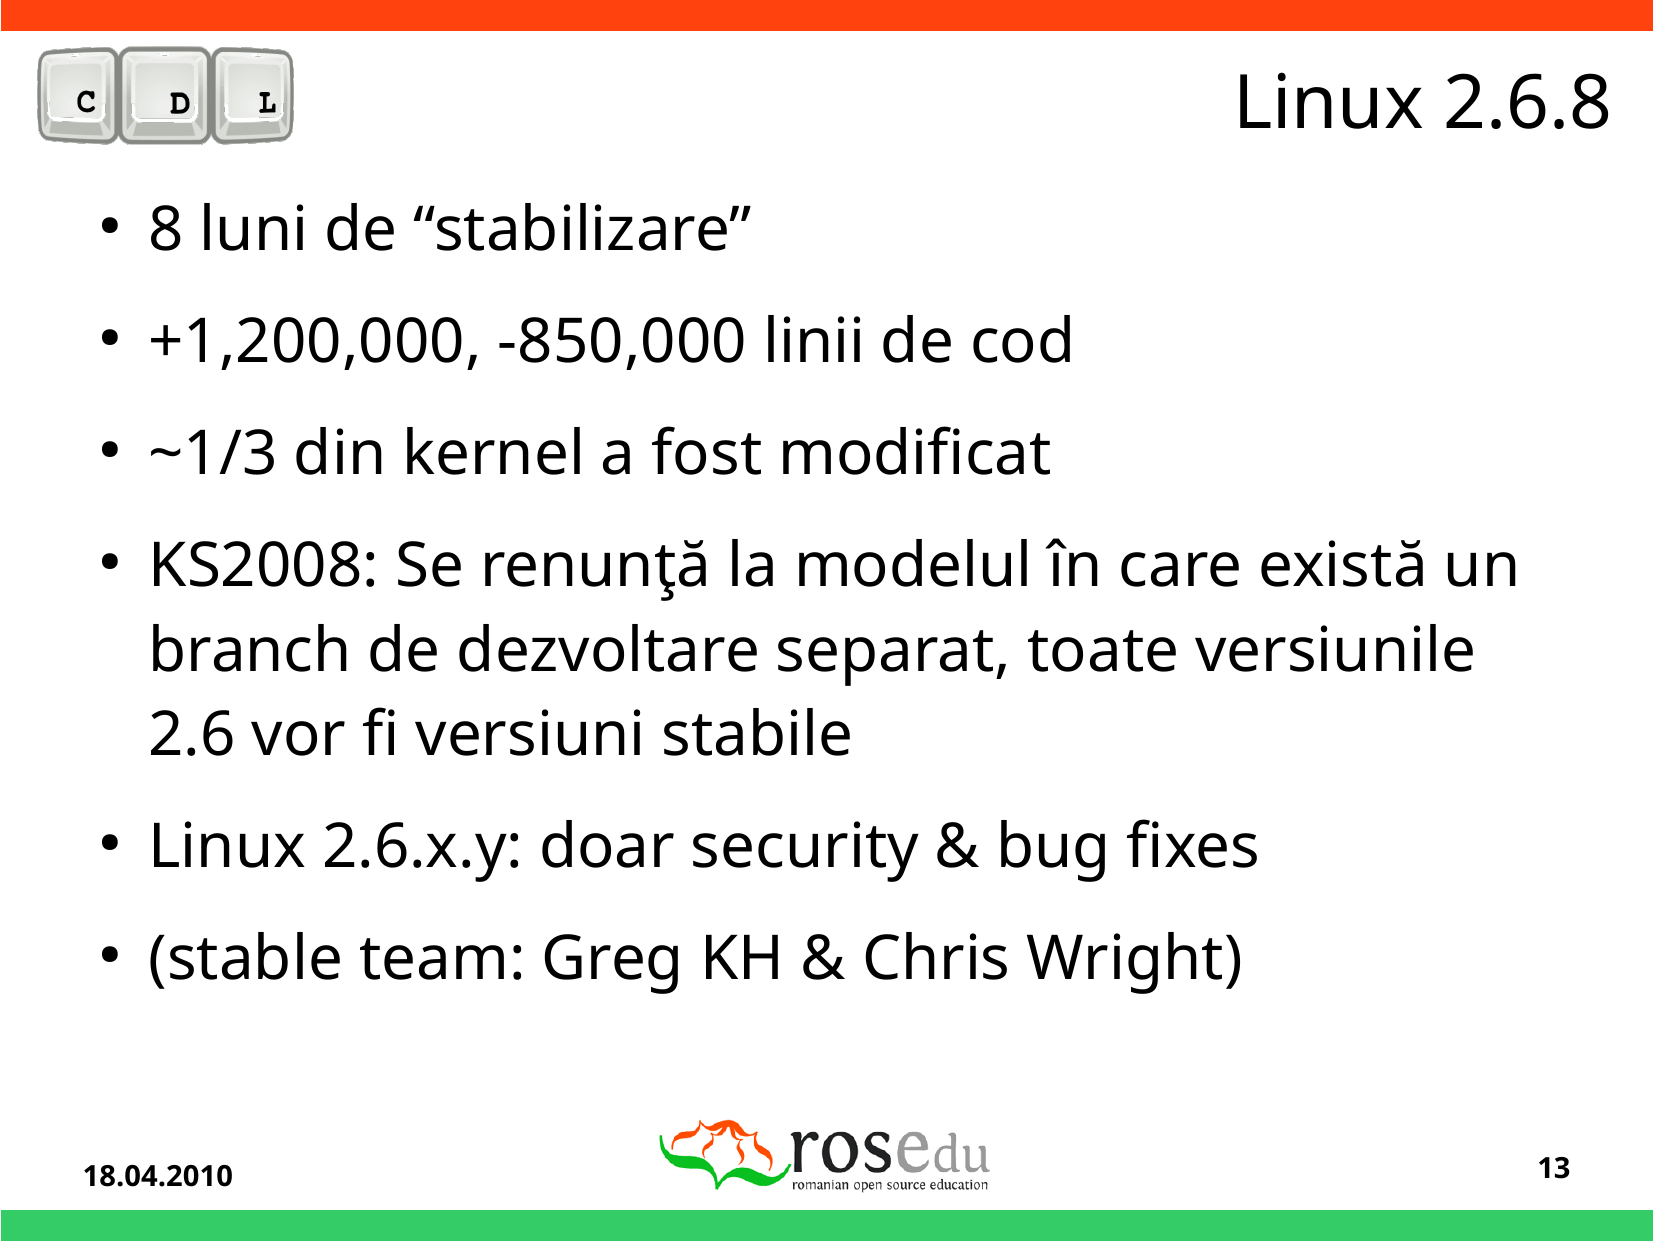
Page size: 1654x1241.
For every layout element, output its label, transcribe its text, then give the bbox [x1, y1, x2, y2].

list 8 luni de “stabilizare” +1,200,000, -850,000 linii de cod ~1/3 din kernel a fost modificat KS2008: Se renunţă la modelul în care există un branch de dezvoltare separat, toate versiunile 2.6 vor fi versiuni stabile Linux 2.6.x.y: doar security & bug fixes (stable team: Greg KH & Chris Wright) [82, 182, 1571, 1001]
title Linux 2.6.8 [300, 52, 1613, 146]
picture [37, 46, 294, 145]
picture [656, 1104, 1005, 1209]
